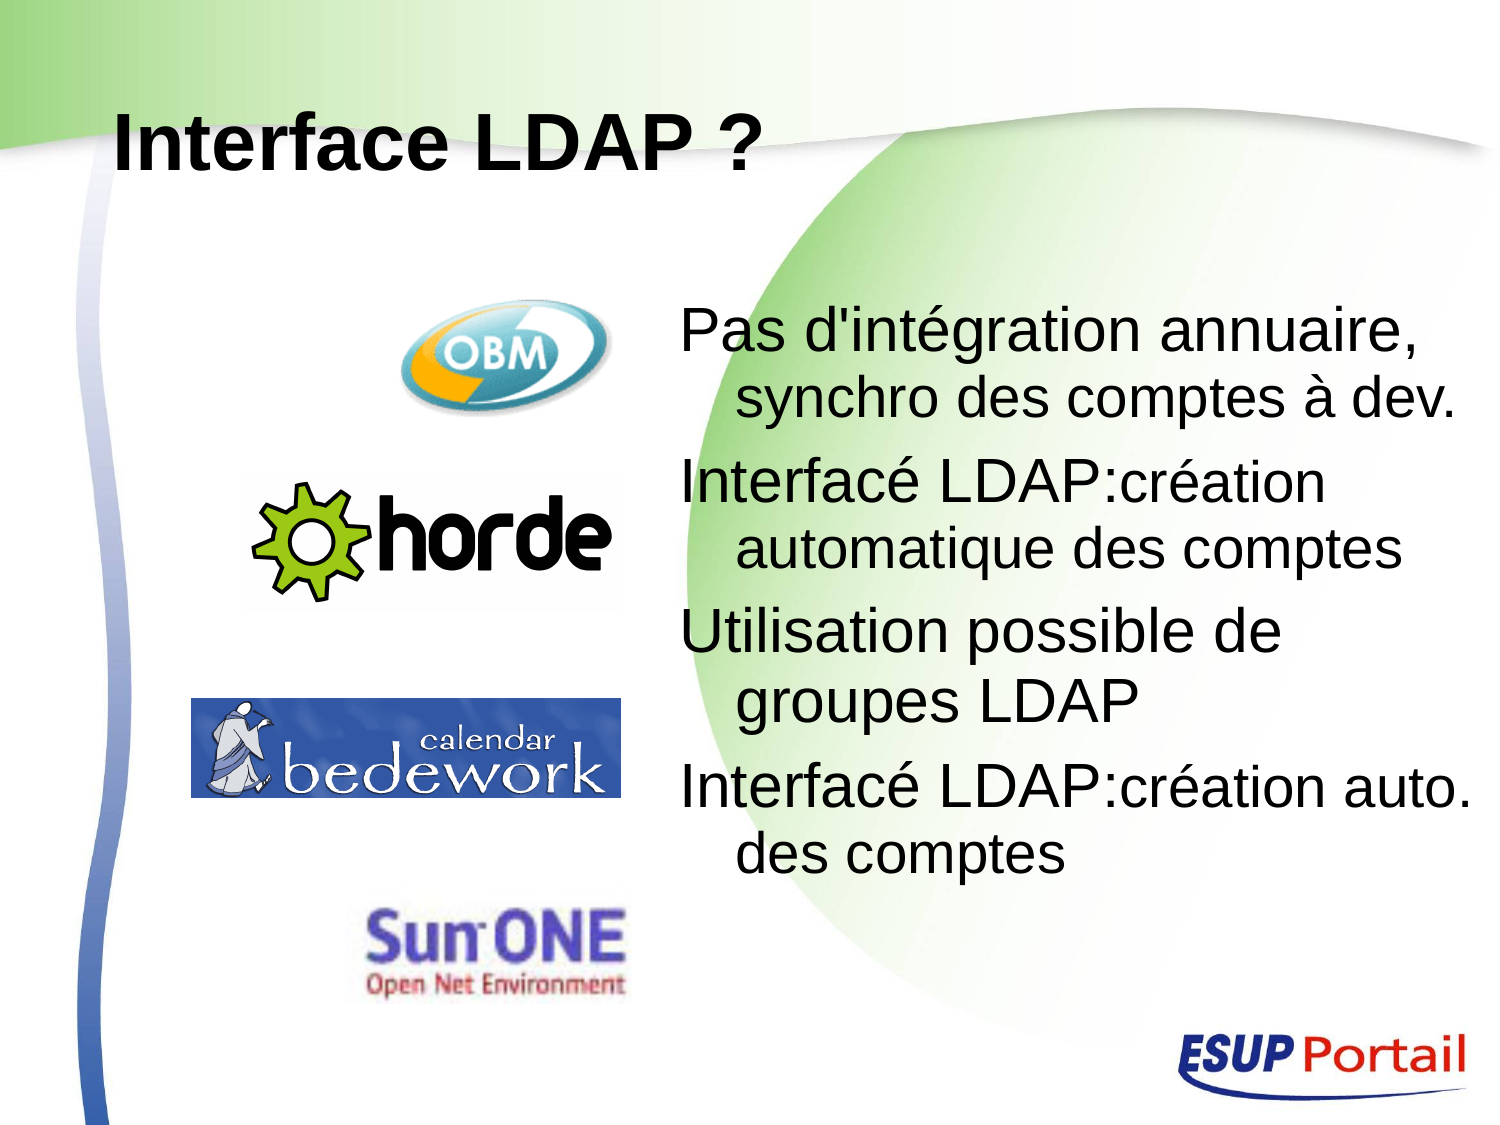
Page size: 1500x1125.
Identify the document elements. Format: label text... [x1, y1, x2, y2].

picture [0, 0, 1500, 1125]
title Interface LDAP ? [112, 29, 1388, 256]
list Pas d'intégration annuaire, synchro des comptes à dev. Interfacé LDAP:création automatique des comptes Utilisation possible de groupes LDAP Interfacé LDAP:création auto. des comptes [679, 295, 1477, 1066]
